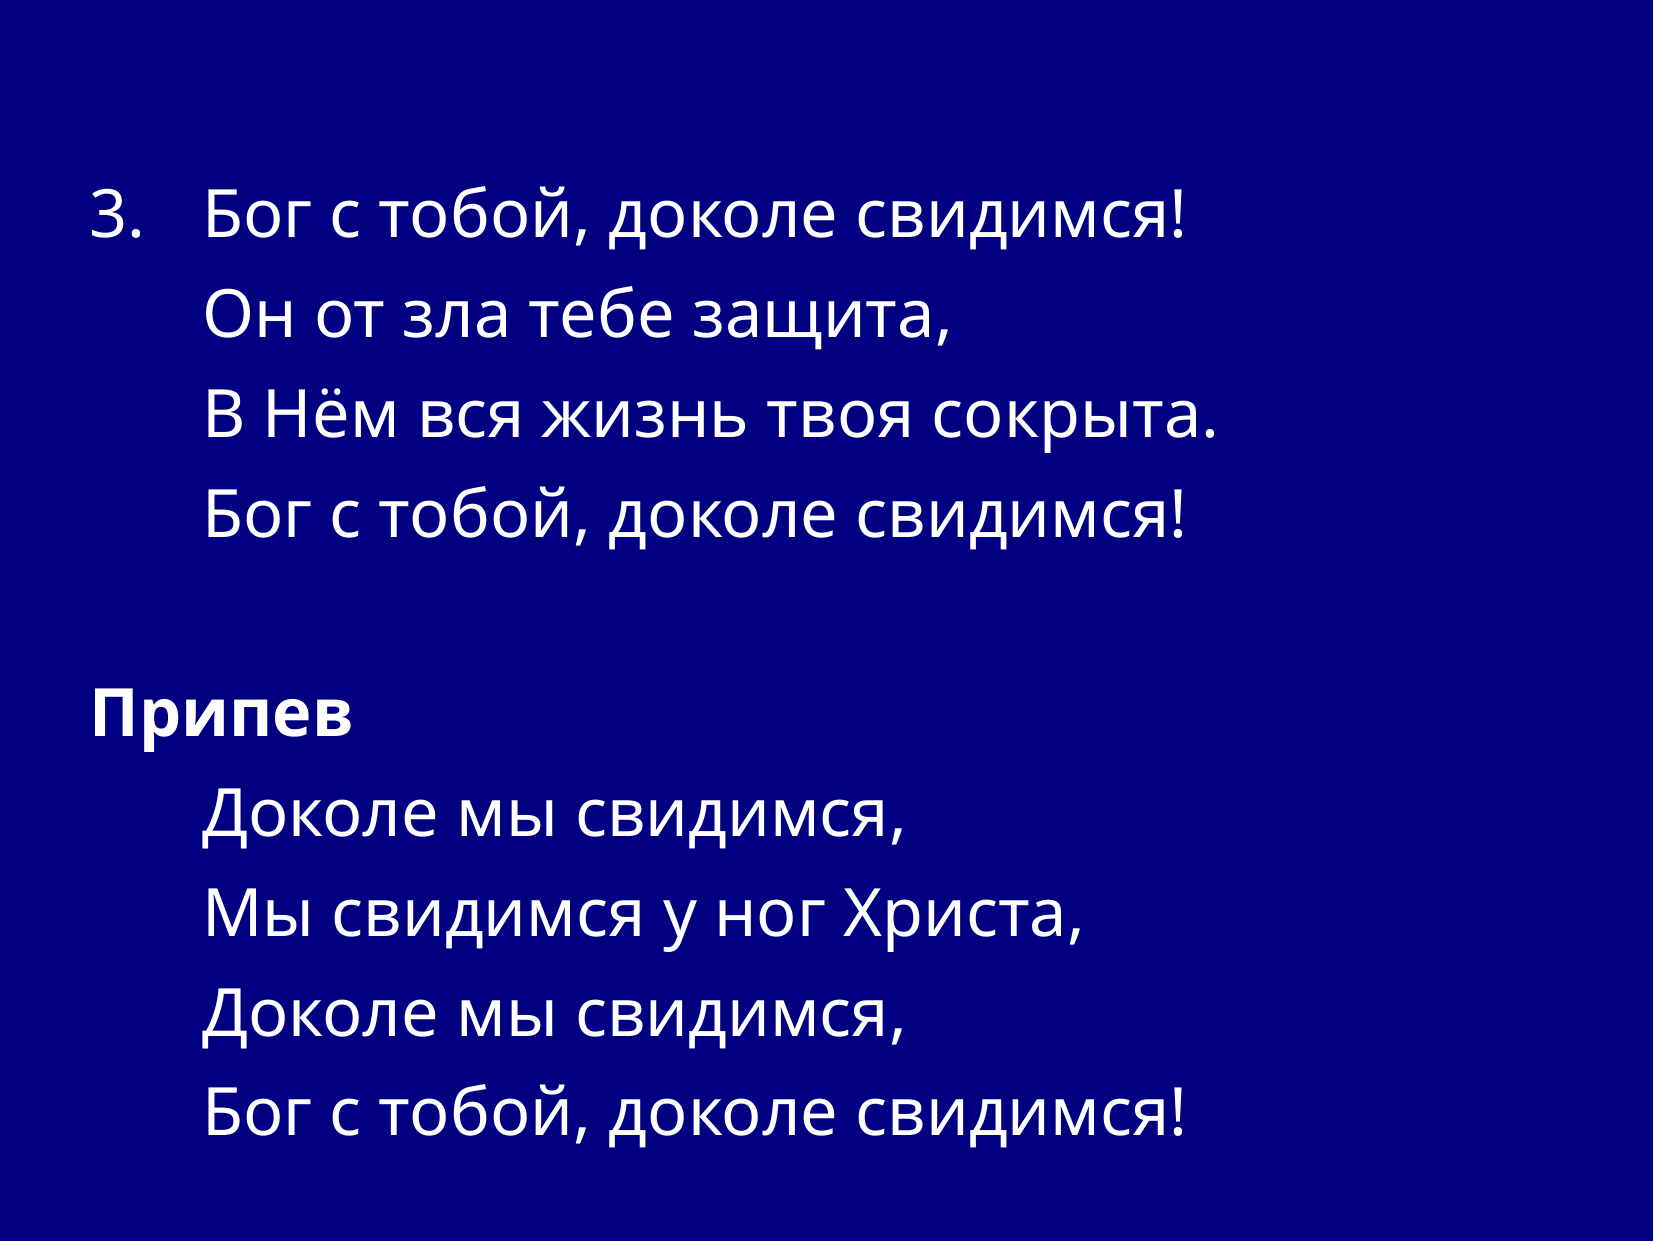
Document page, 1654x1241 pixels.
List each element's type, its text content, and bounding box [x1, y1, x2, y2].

text_box 3. Бог с тобой, доколе свидимся! Он от зла тебе защита, В Нём вся жизнь твоя сокрыта. Бог с тобой, доколе свидимся! Припев Доколе мы свидимся, Мы свидимся у ног Христа, Доколе мы свидимся, Бог с тобой, доколе свидимся! [75, 150, 1576, 1163]
